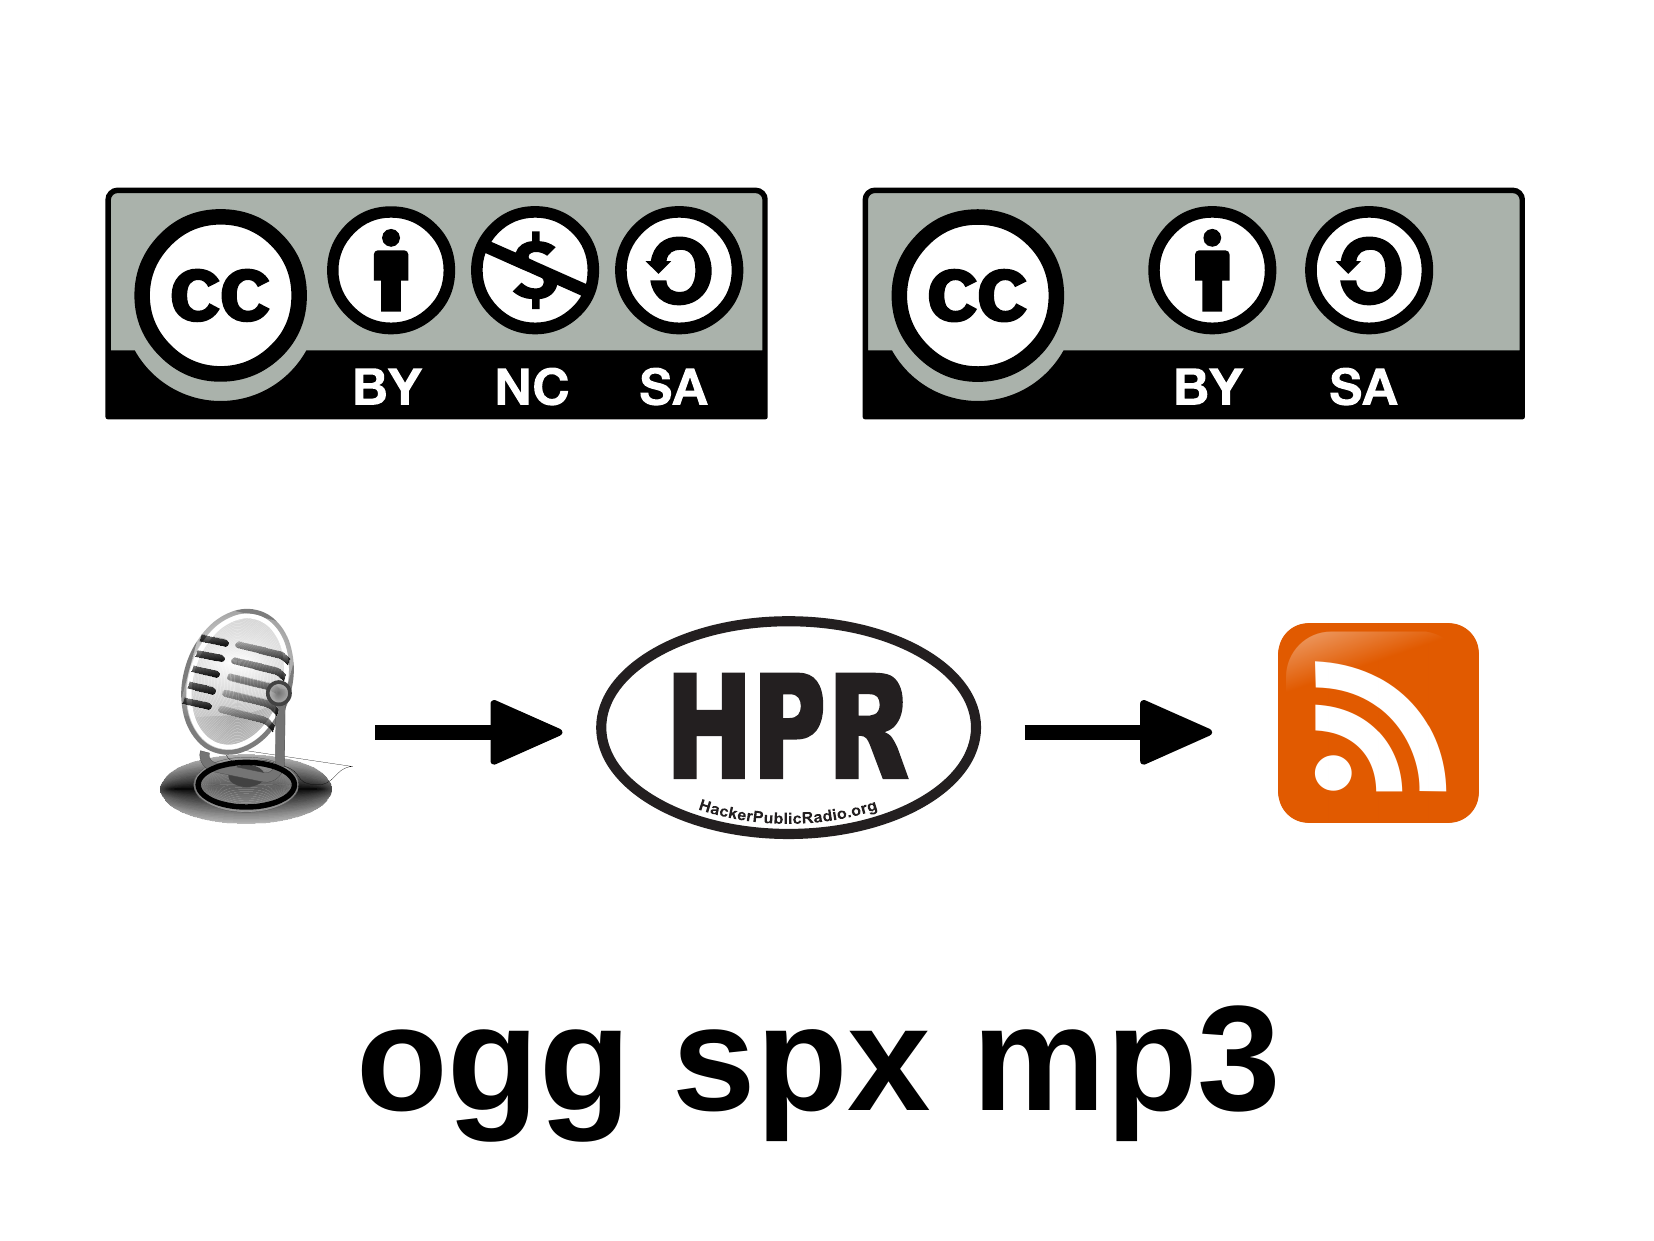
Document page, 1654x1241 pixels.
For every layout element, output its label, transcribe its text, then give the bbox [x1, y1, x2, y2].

picture [1278, 623, 1479, 823]
list ogg spx mp3 [75, 975, 1564, 1201]
picture [585, 606, 991, 850]
picture [862, 187, 1525, 420]
picture [105, 187, 768, 420]
picture [128, 600, 354, 826]
